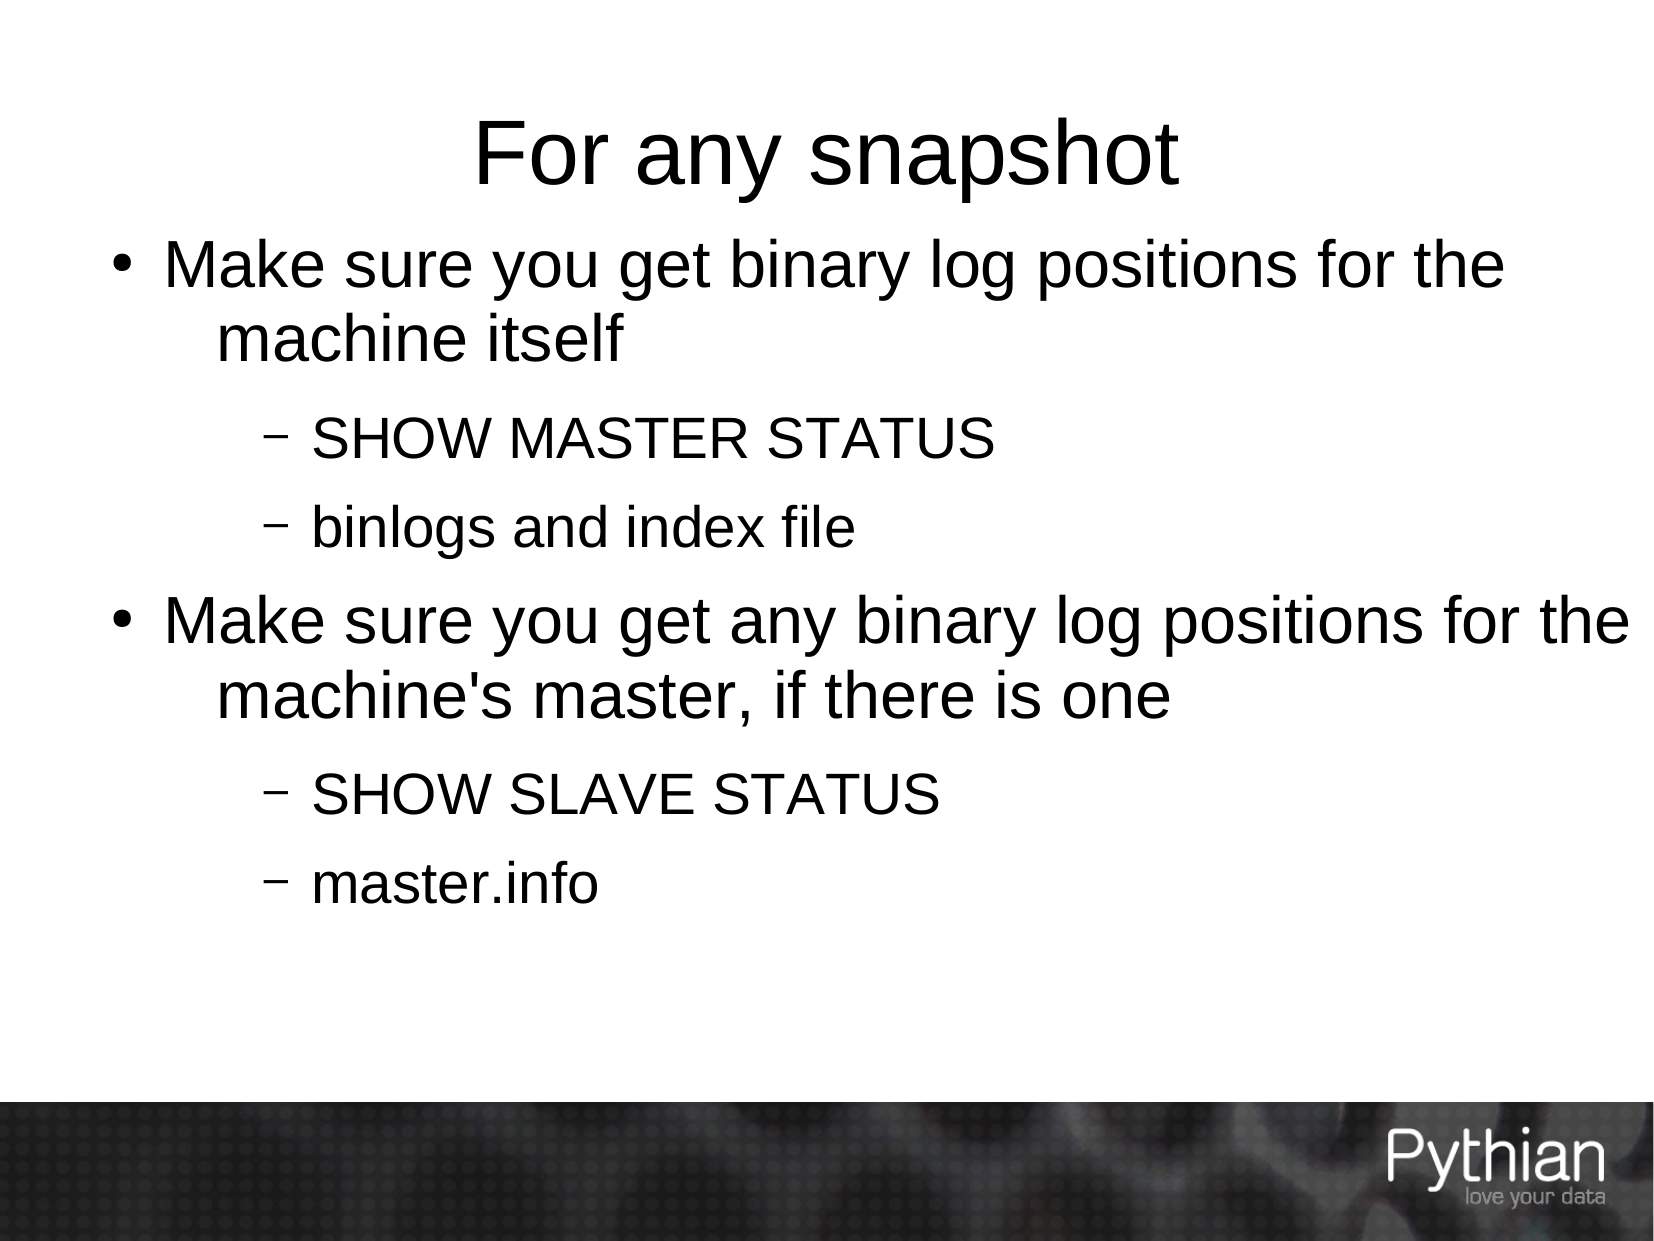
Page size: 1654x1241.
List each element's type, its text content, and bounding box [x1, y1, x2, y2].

picture [0, 1102, 1654, 1241]
title For any snapshot [82, 49, 1571, 226]
list Make sure you get binary log positions for the machine itself SHOW MASTER STATUS binlogs and index file Make sure you get any binary log positions for the machine's master, if there is one SHOW SLAVE STATUS master.info [74, 226, 1654, 1009]
